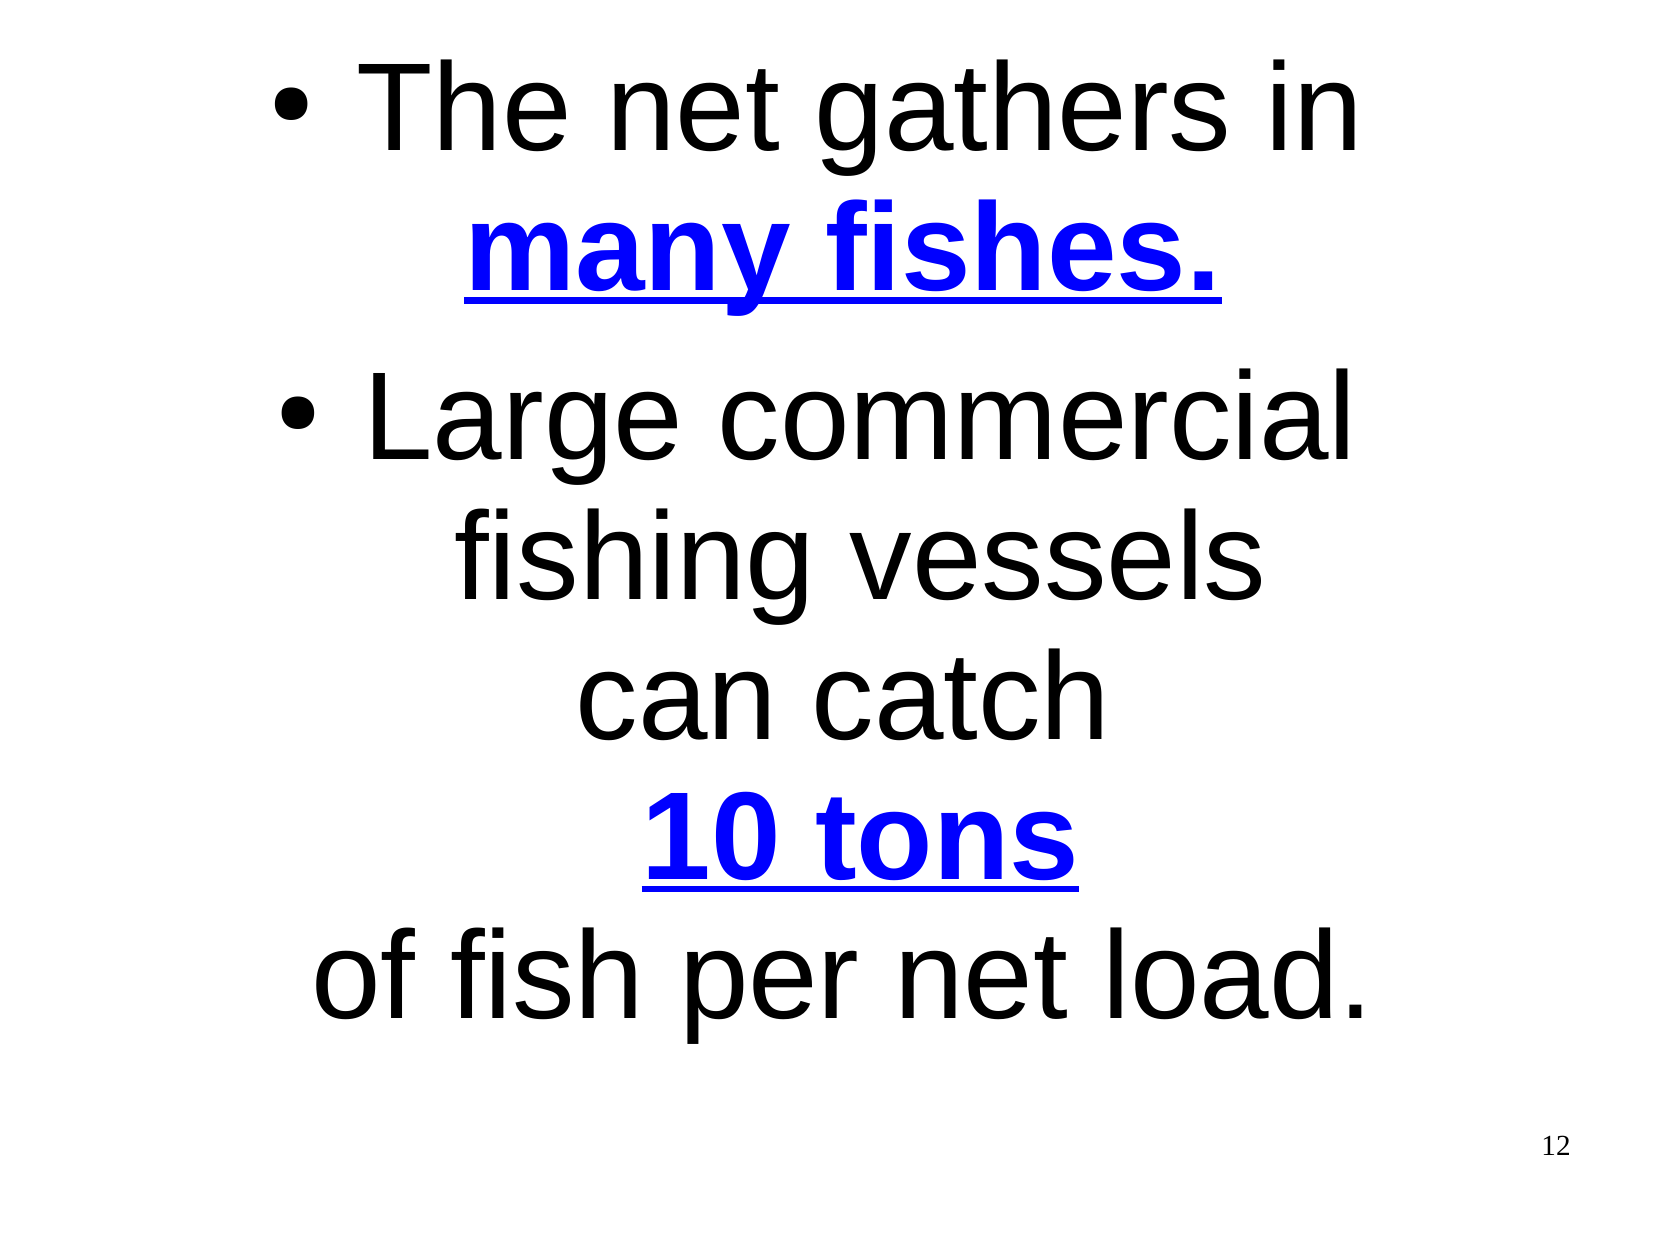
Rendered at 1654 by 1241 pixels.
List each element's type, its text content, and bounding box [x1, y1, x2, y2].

list The net gathers in many fishes. Large commercial fishing vessels can catch 10 tons of fish per net load. [37, 37, 1613, 1238]
